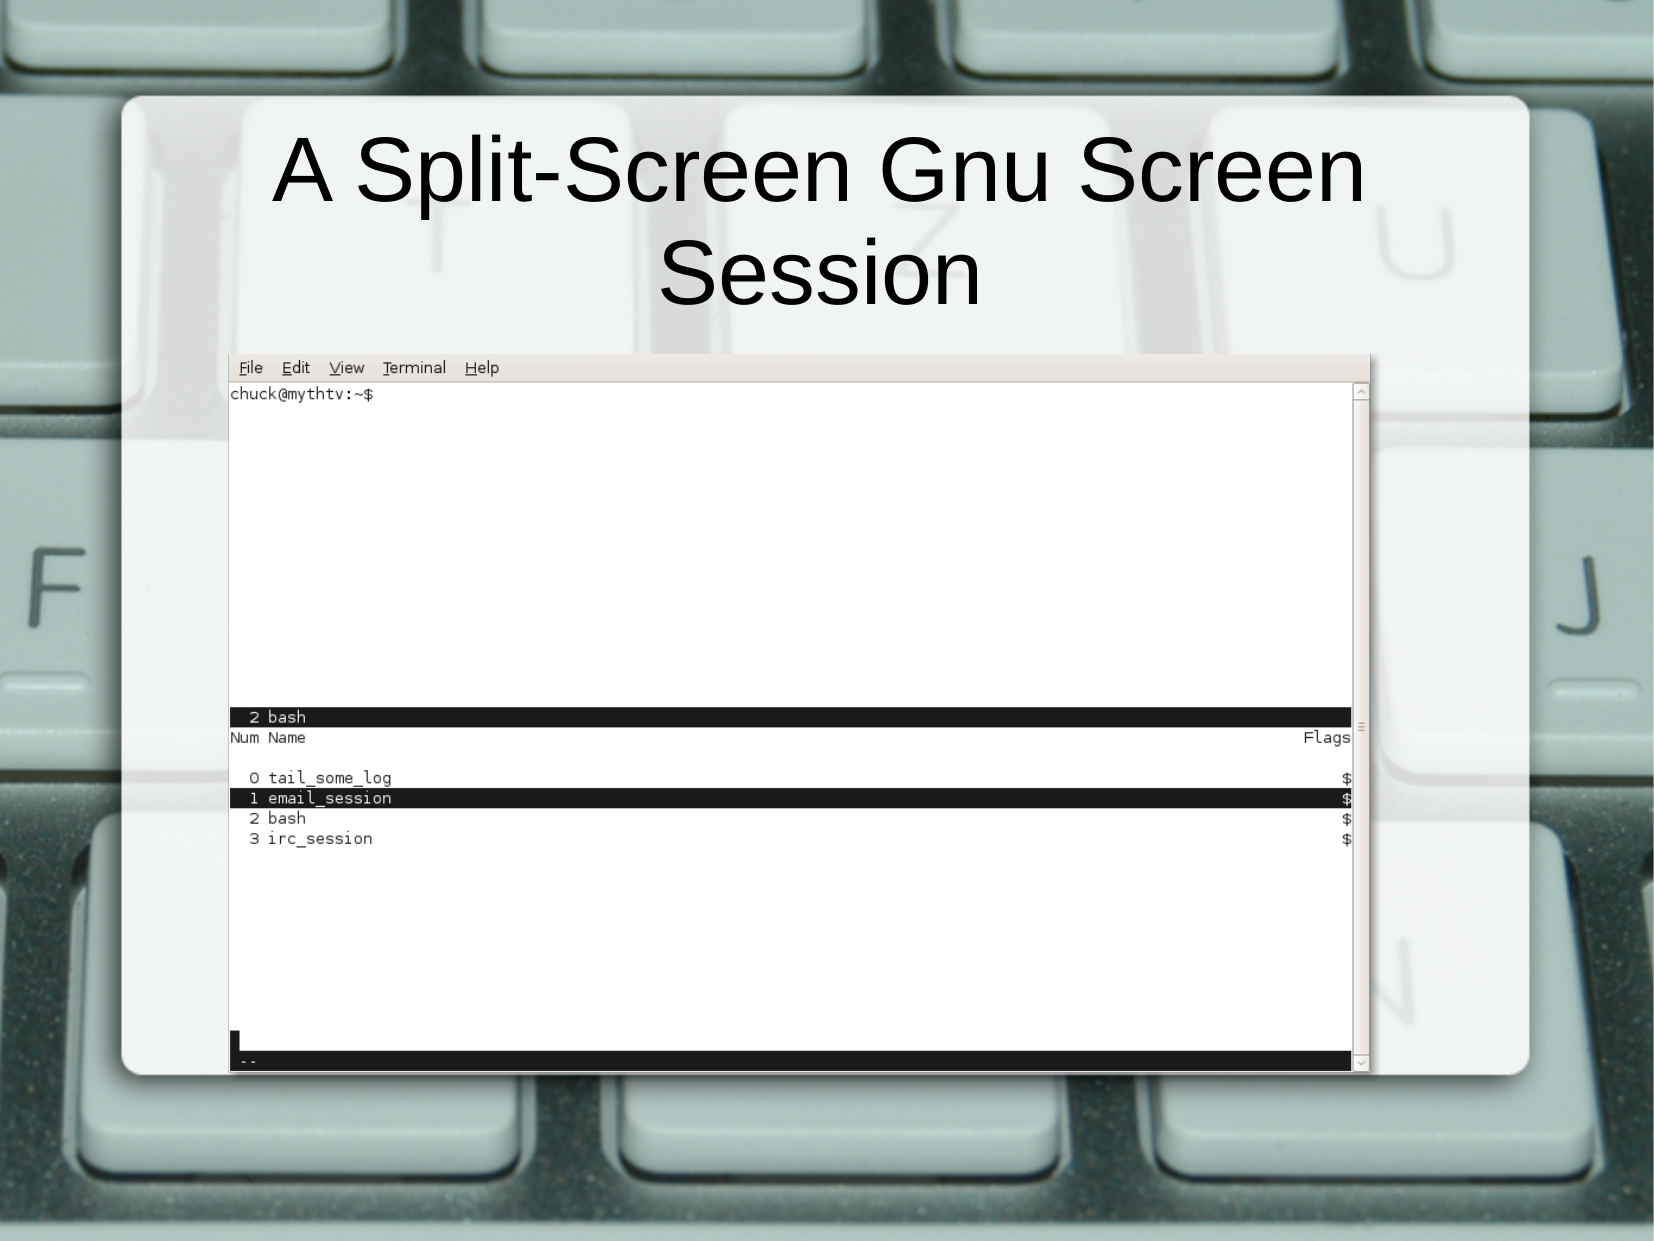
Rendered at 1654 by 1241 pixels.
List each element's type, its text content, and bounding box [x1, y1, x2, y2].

picture [0, 0, 1654, 1241]
title A Split-Screen Gnu Screen Session [135, 117, 1506, 325]
chart [147, 354, 1506, 1241]
